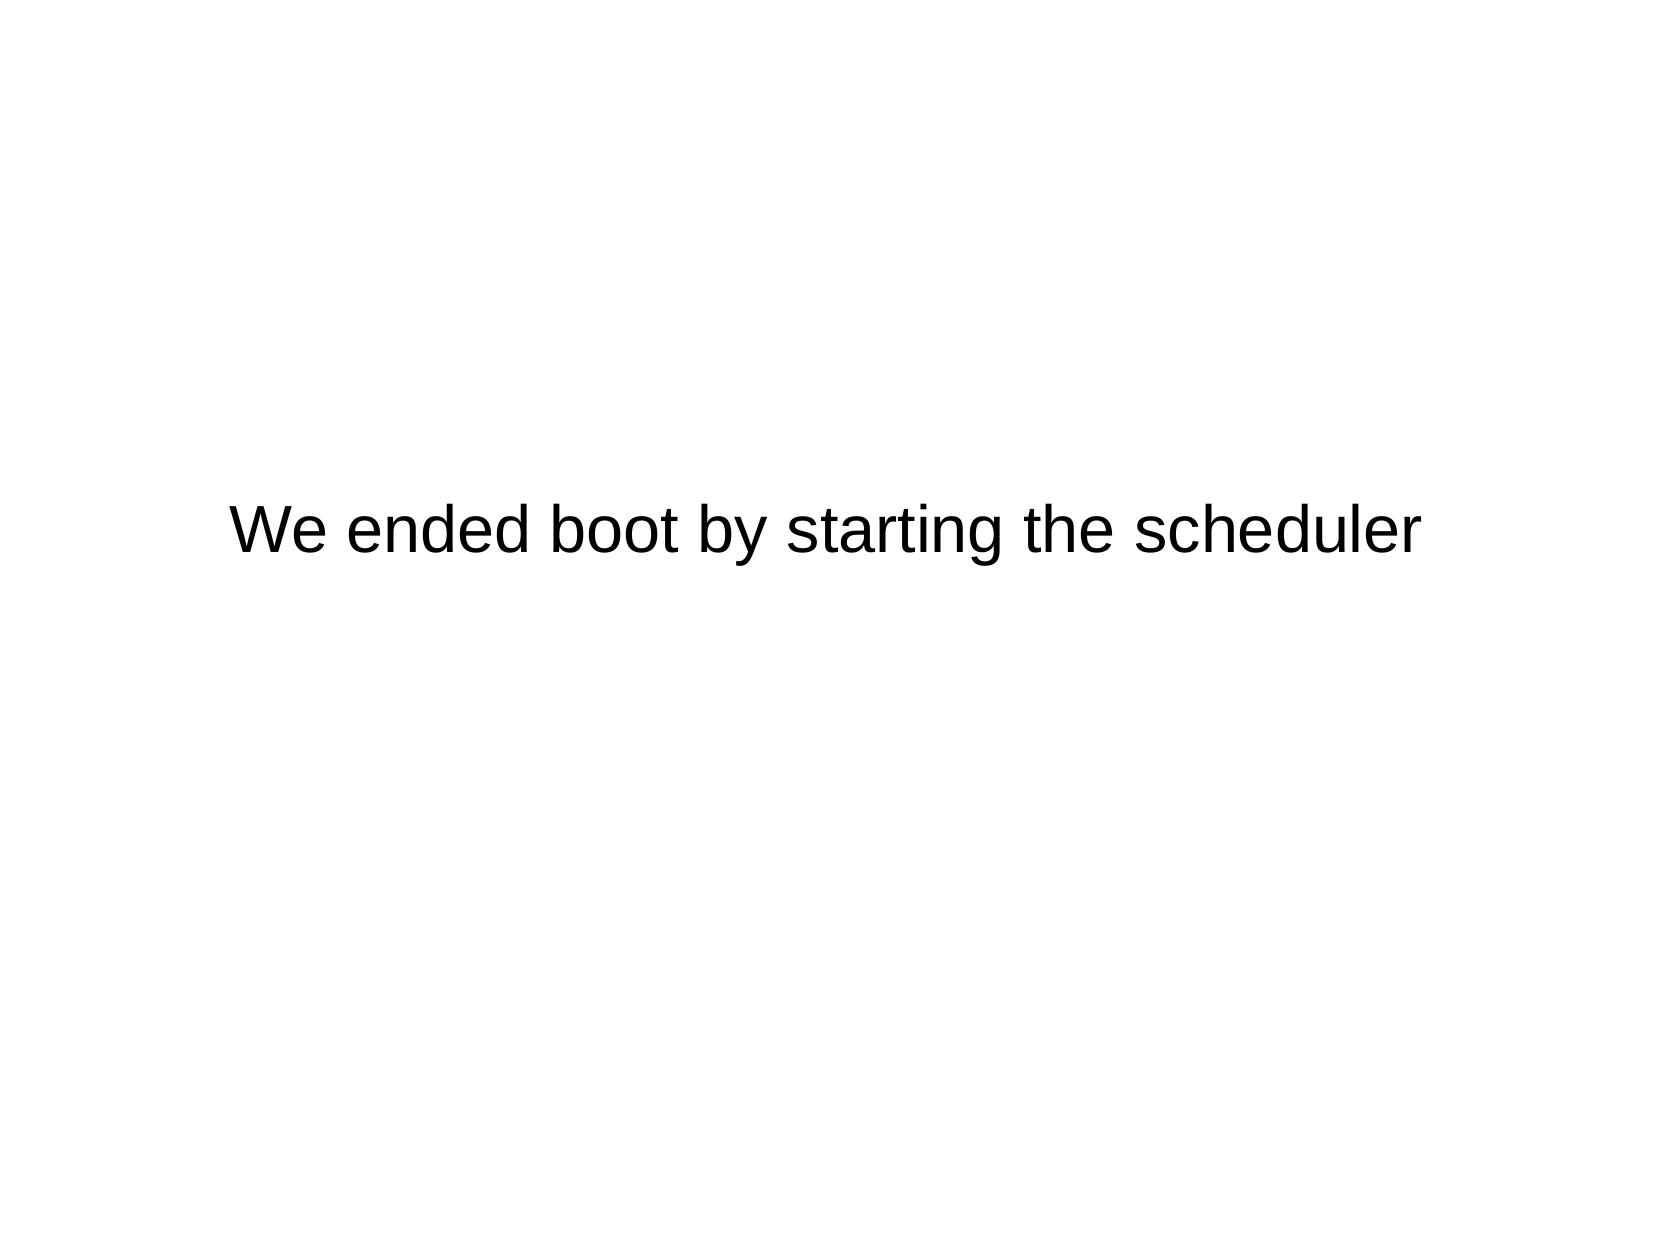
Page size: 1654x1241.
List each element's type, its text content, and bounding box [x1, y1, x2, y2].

subtitle We ended boot by starting the scheduler [82, 49, 1571, 1010]
